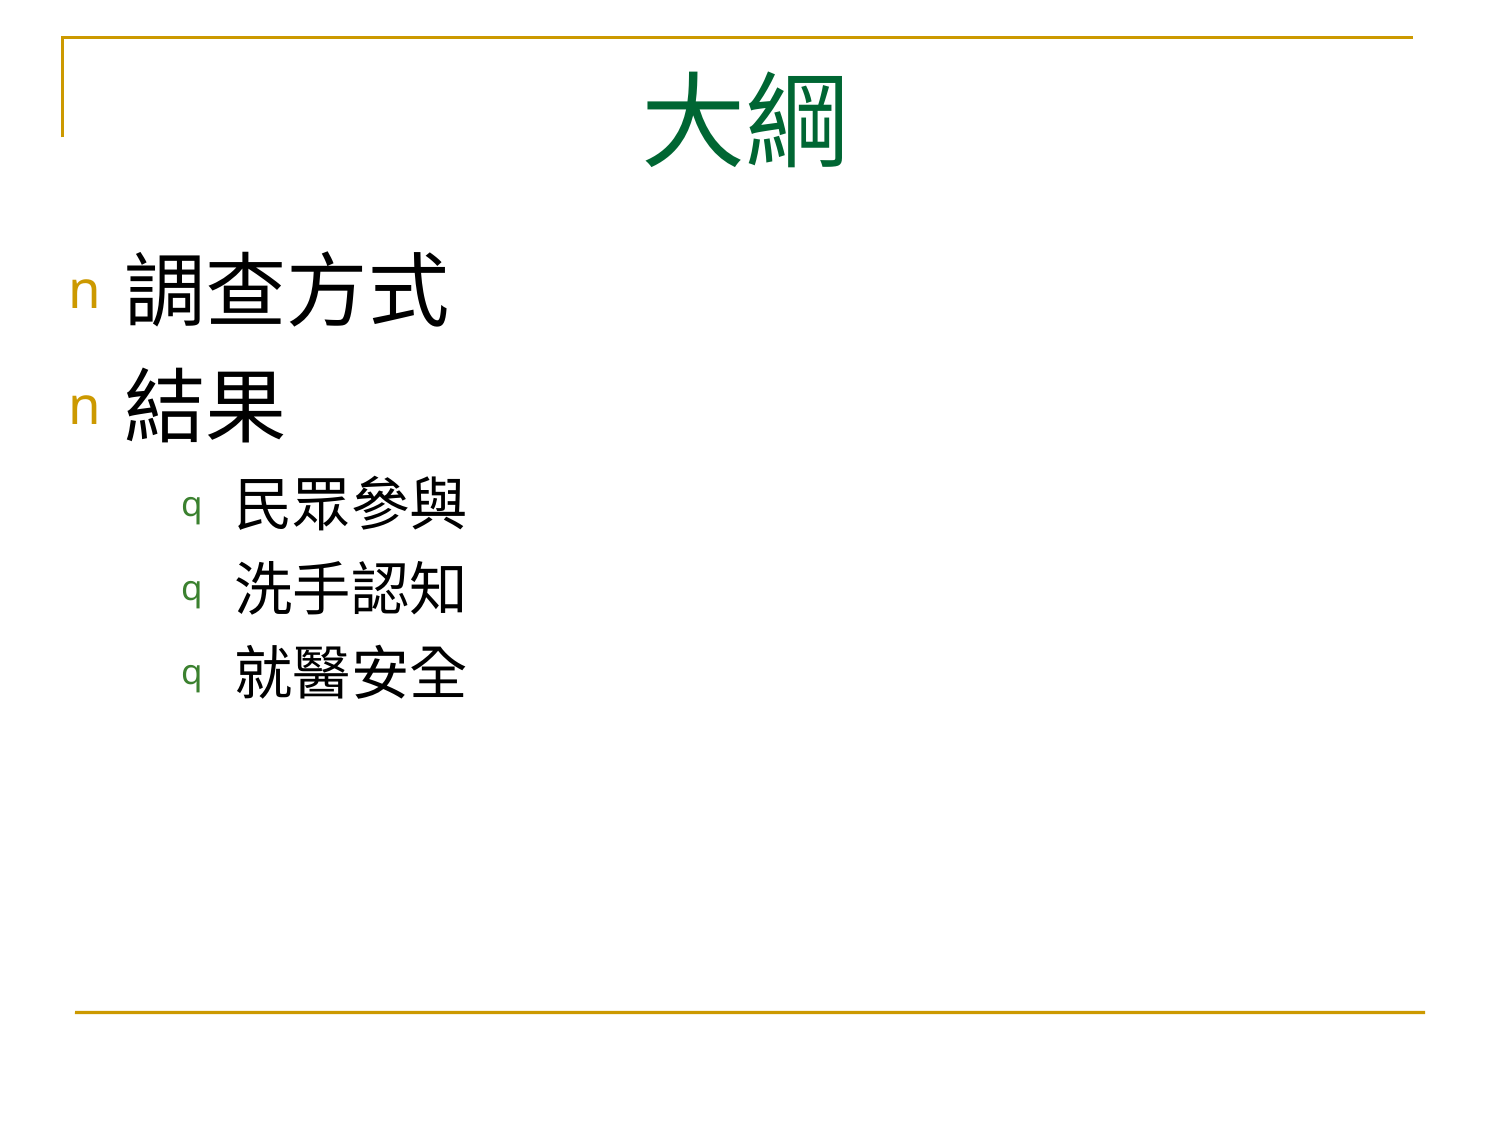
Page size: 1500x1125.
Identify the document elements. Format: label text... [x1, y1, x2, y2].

list 調查方式 結果 民眾參與 洗手認知 就醫安全 [53, 231, 1404, 1040]
title 大綱 [75, 48, 1417, 199]
